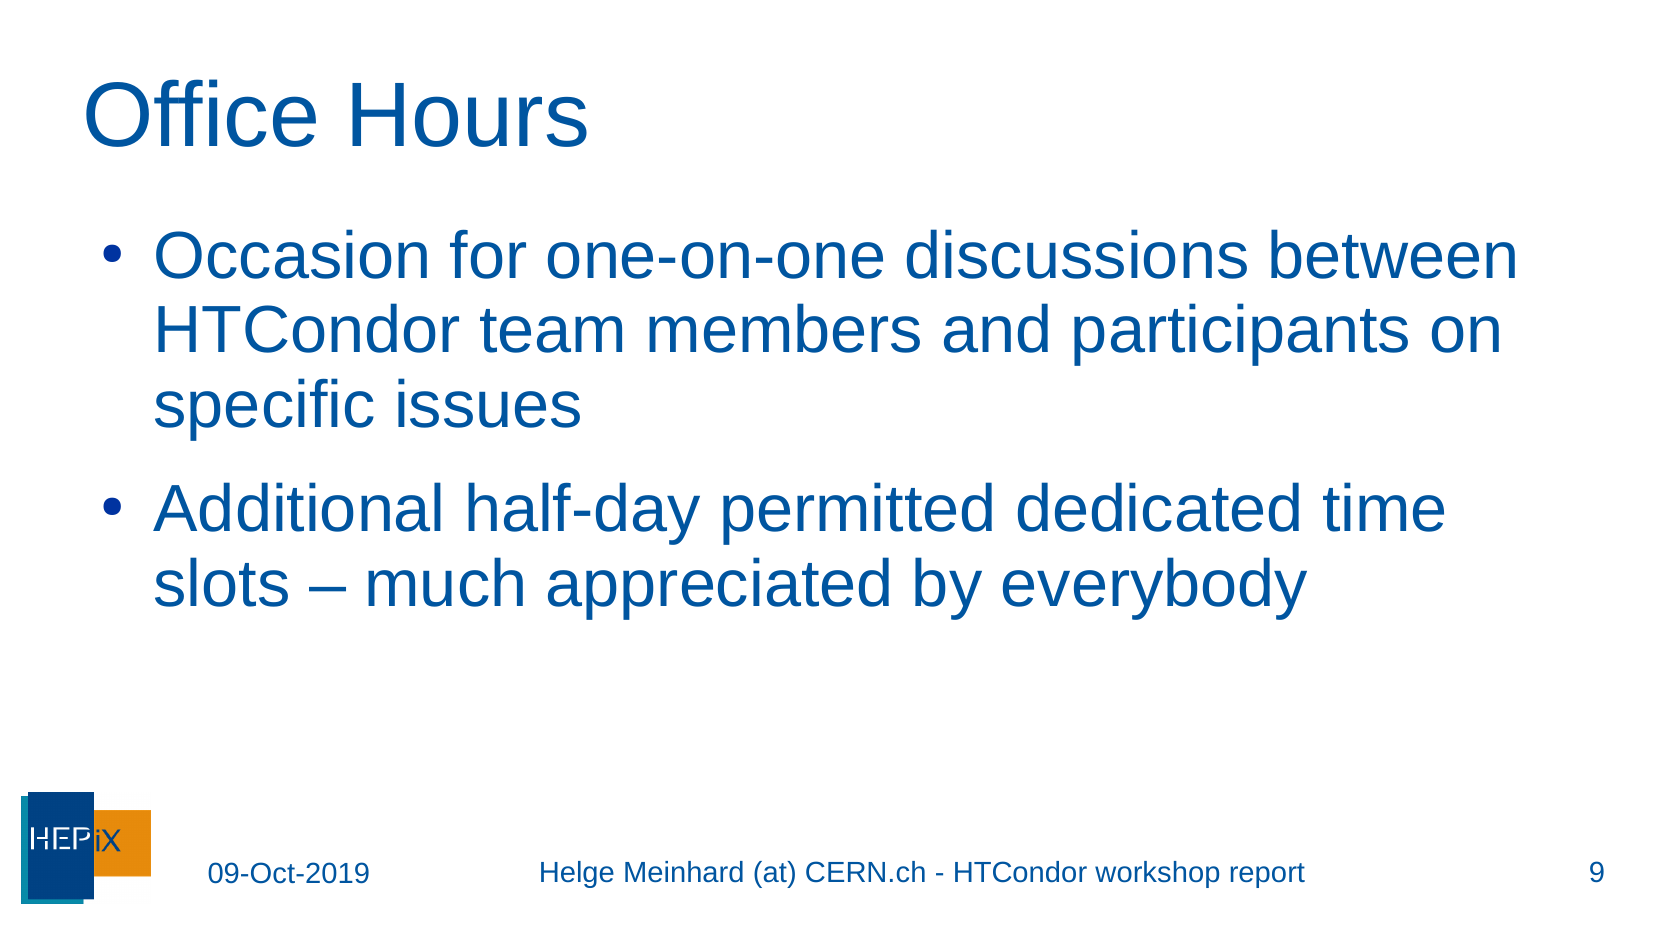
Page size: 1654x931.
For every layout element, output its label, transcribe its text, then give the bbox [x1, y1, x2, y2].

picture [21, 792, 151, 904]
list Occasion for one-on-one discussions between HTCondor team members and participants on specific issues Additional half-day permitted dedicated time slots – much appreciated by everybody [82, 217, 1571, 757]
title Office Hours [82, 37, 1571, 193]
